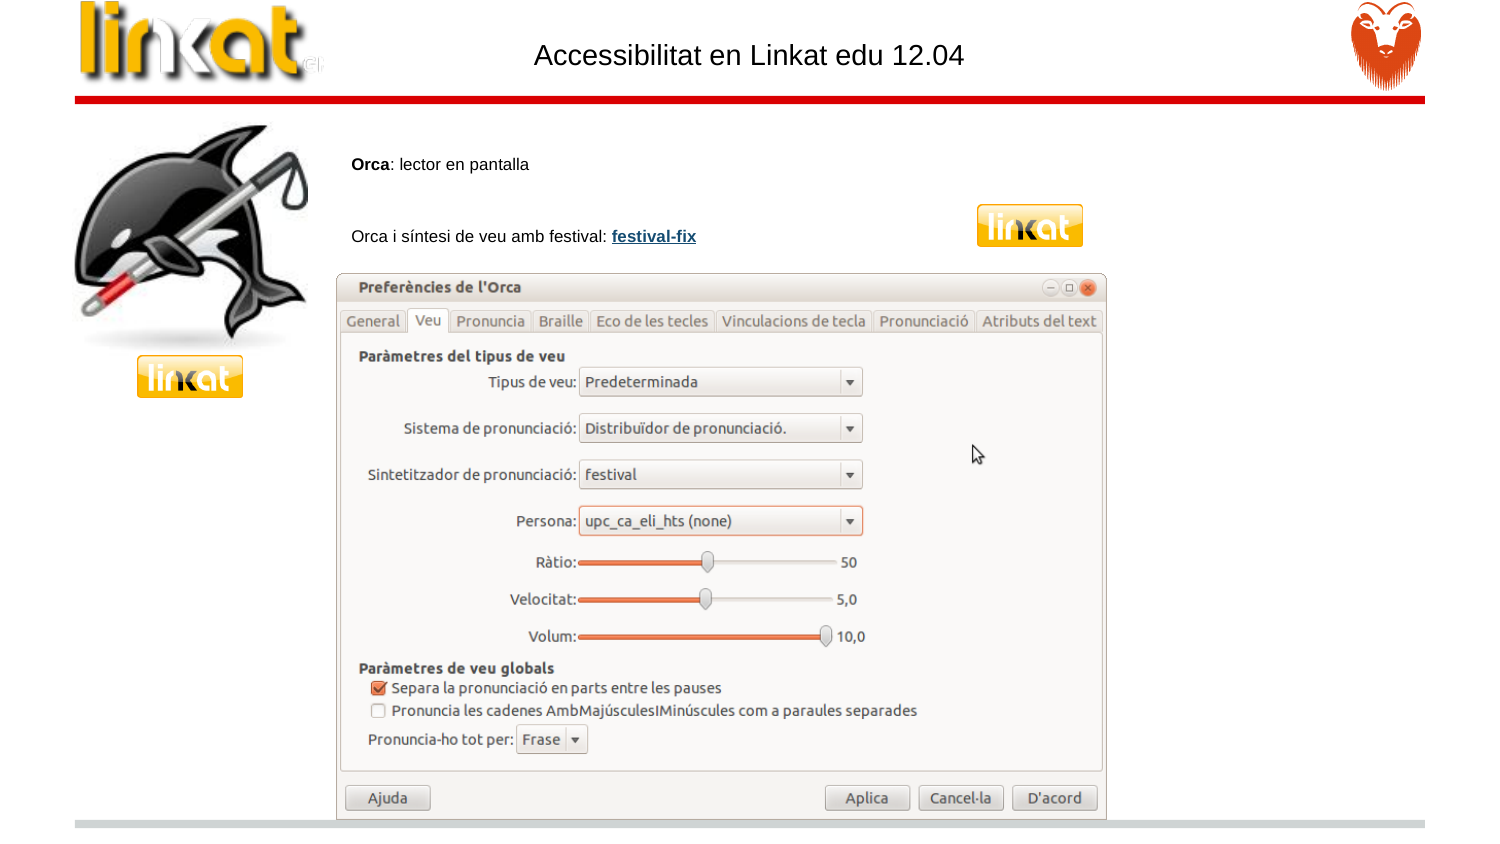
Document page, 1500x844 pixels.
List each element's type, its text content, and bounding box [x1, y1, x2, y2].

picture [977, 204, 1083, 247]
text_box Orca: lector en pantalla Orca i síntesi de veu amb festival: festival-fix [336, 121, 1106, 266]
picture [72, 121, 308, 398]
picture [1347, 0, 1425, 93]
picture [336, 273, 1107, 820]
picture [75, 0, 324, 101]
